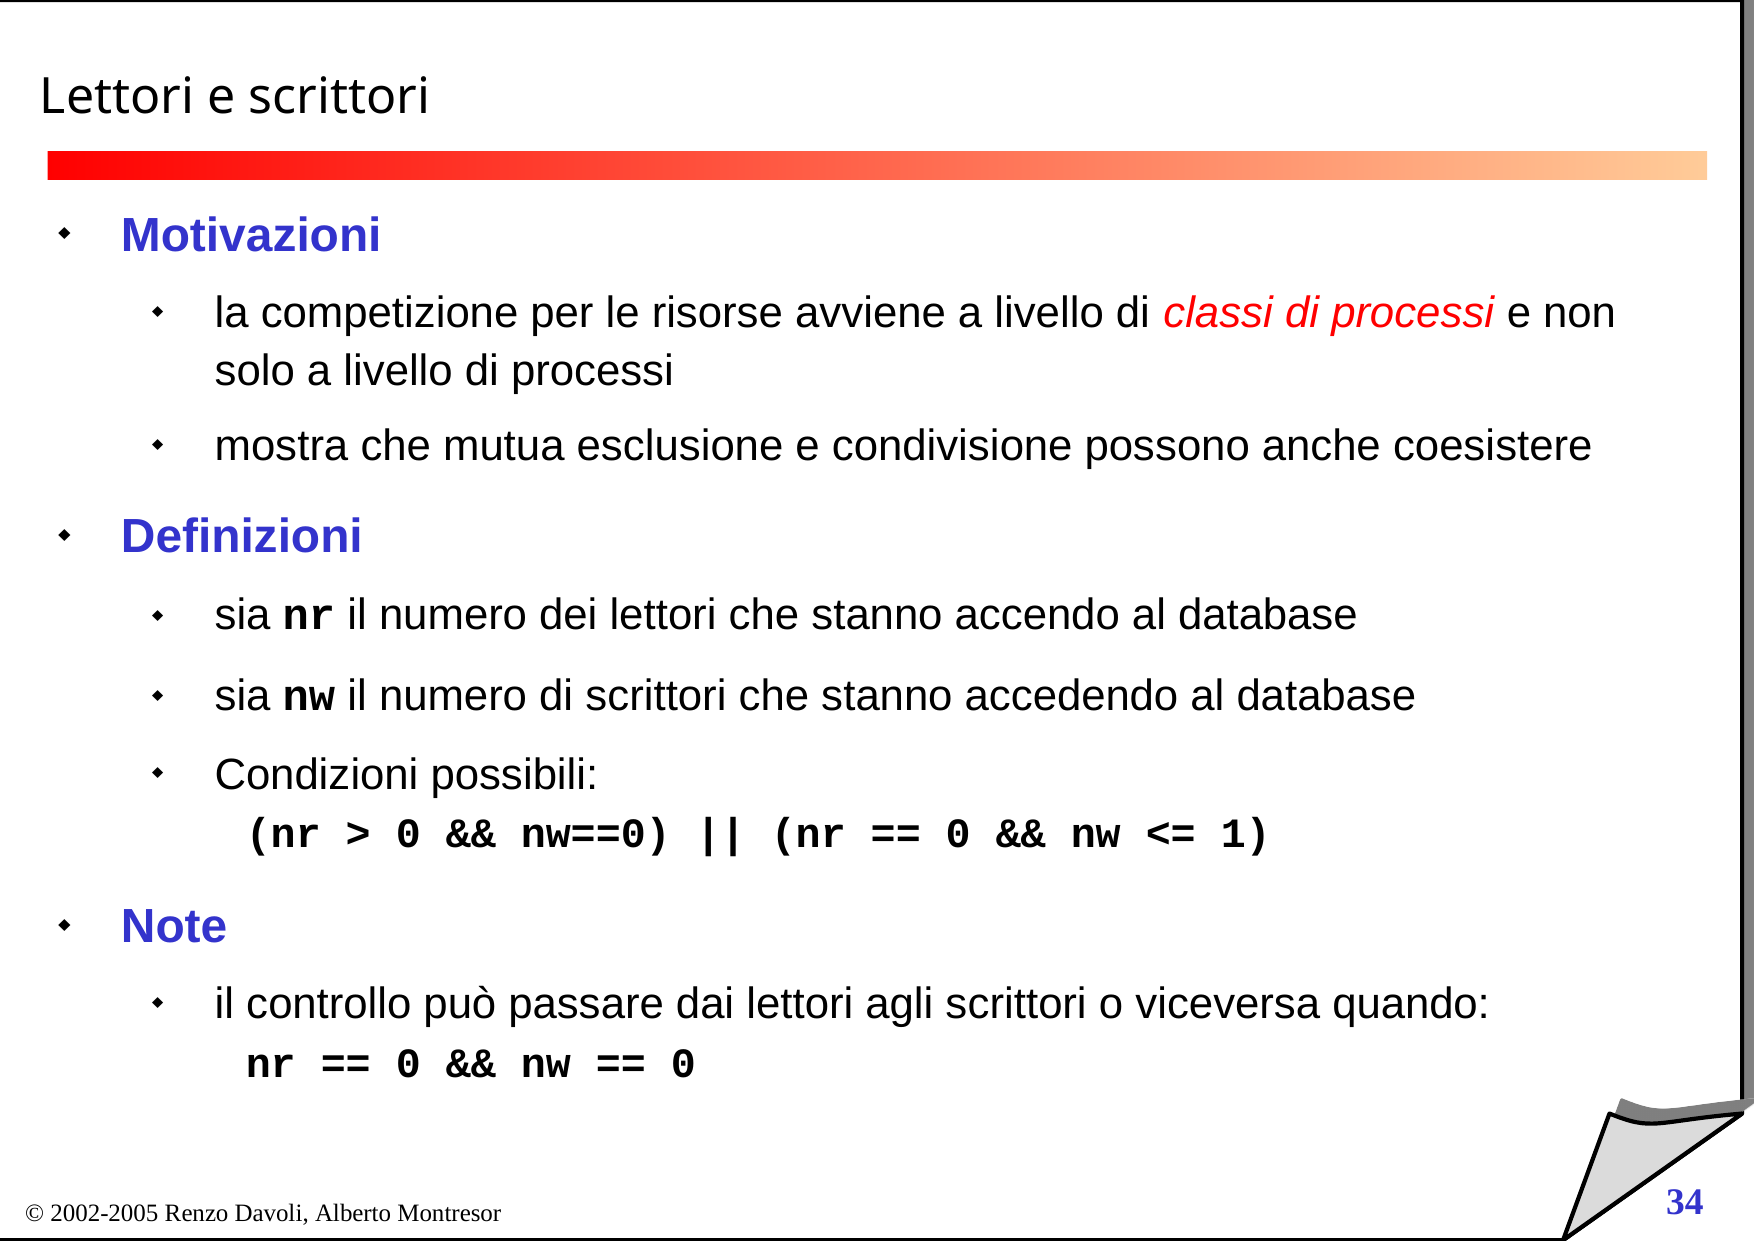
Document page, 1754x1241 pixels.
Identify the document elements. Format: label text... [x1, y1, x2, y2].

list Motivazioni la competizione per le risorse avviene a livello di classi di processi e non solo a livello di processi mostra che mutua esclusione e condivisione possono anche coesistere Definizioni sia nr il numero dei lettori che stanno accendo al database sia nw il numero di scrittori che stanno accedendo al database Condizioni possibili: (nr > 0 && nw==0) || (nr == 0 && nw <= 1) Note il controllo può passare dai lettori agli scrittori o viceversa quando: nr == 0 && nw == 0 [58, 206, 1696, 1149]
title Lettori e scrittori [39, 49, 1713, 144]
